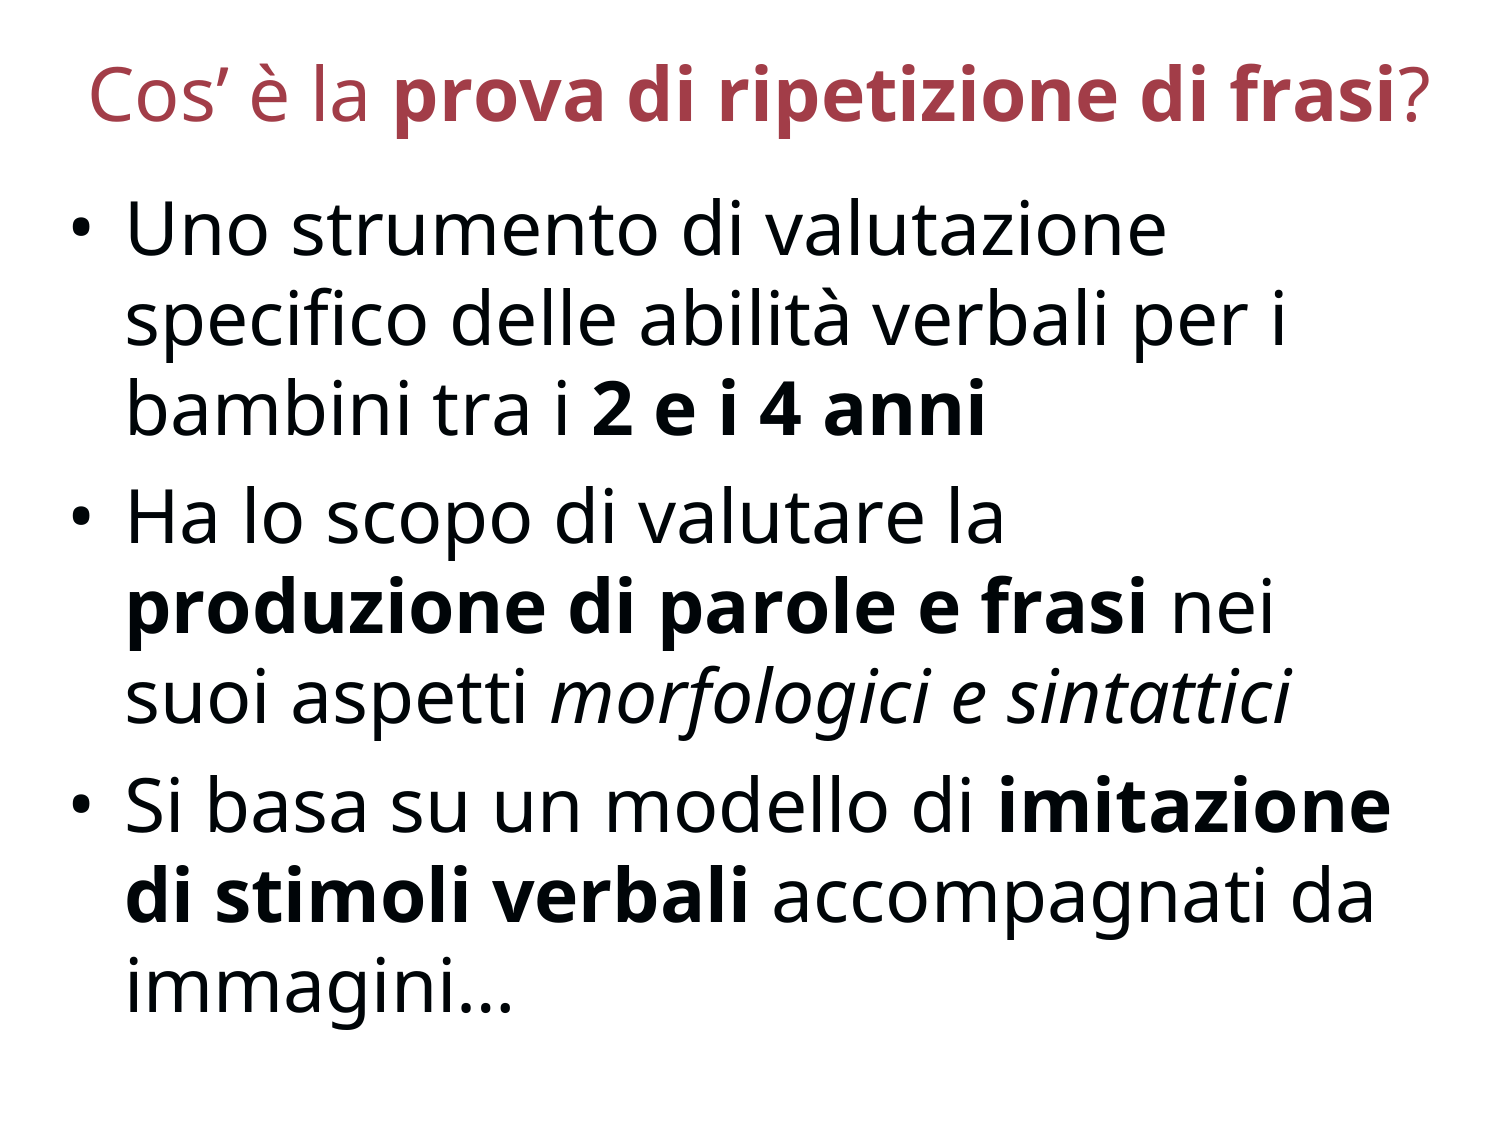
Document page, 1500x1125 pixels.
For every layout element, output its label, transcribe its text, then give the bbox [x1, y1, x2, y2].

list Uno strumento di valutazione specifico delle abilità verbali per i bambini tra i 2 e i 4 anni Ha lo scopo di valutare la produzione di parole e frasi nei suoi aspetti morfologici e sintattici Si basa su un modello di imitazione di stimoli verbali accompagnati da immagini… [53, 172, 1442, 1055]
title Cos’ è la prova di ripetizione di frasi? [53, 38, 1466, 144]
